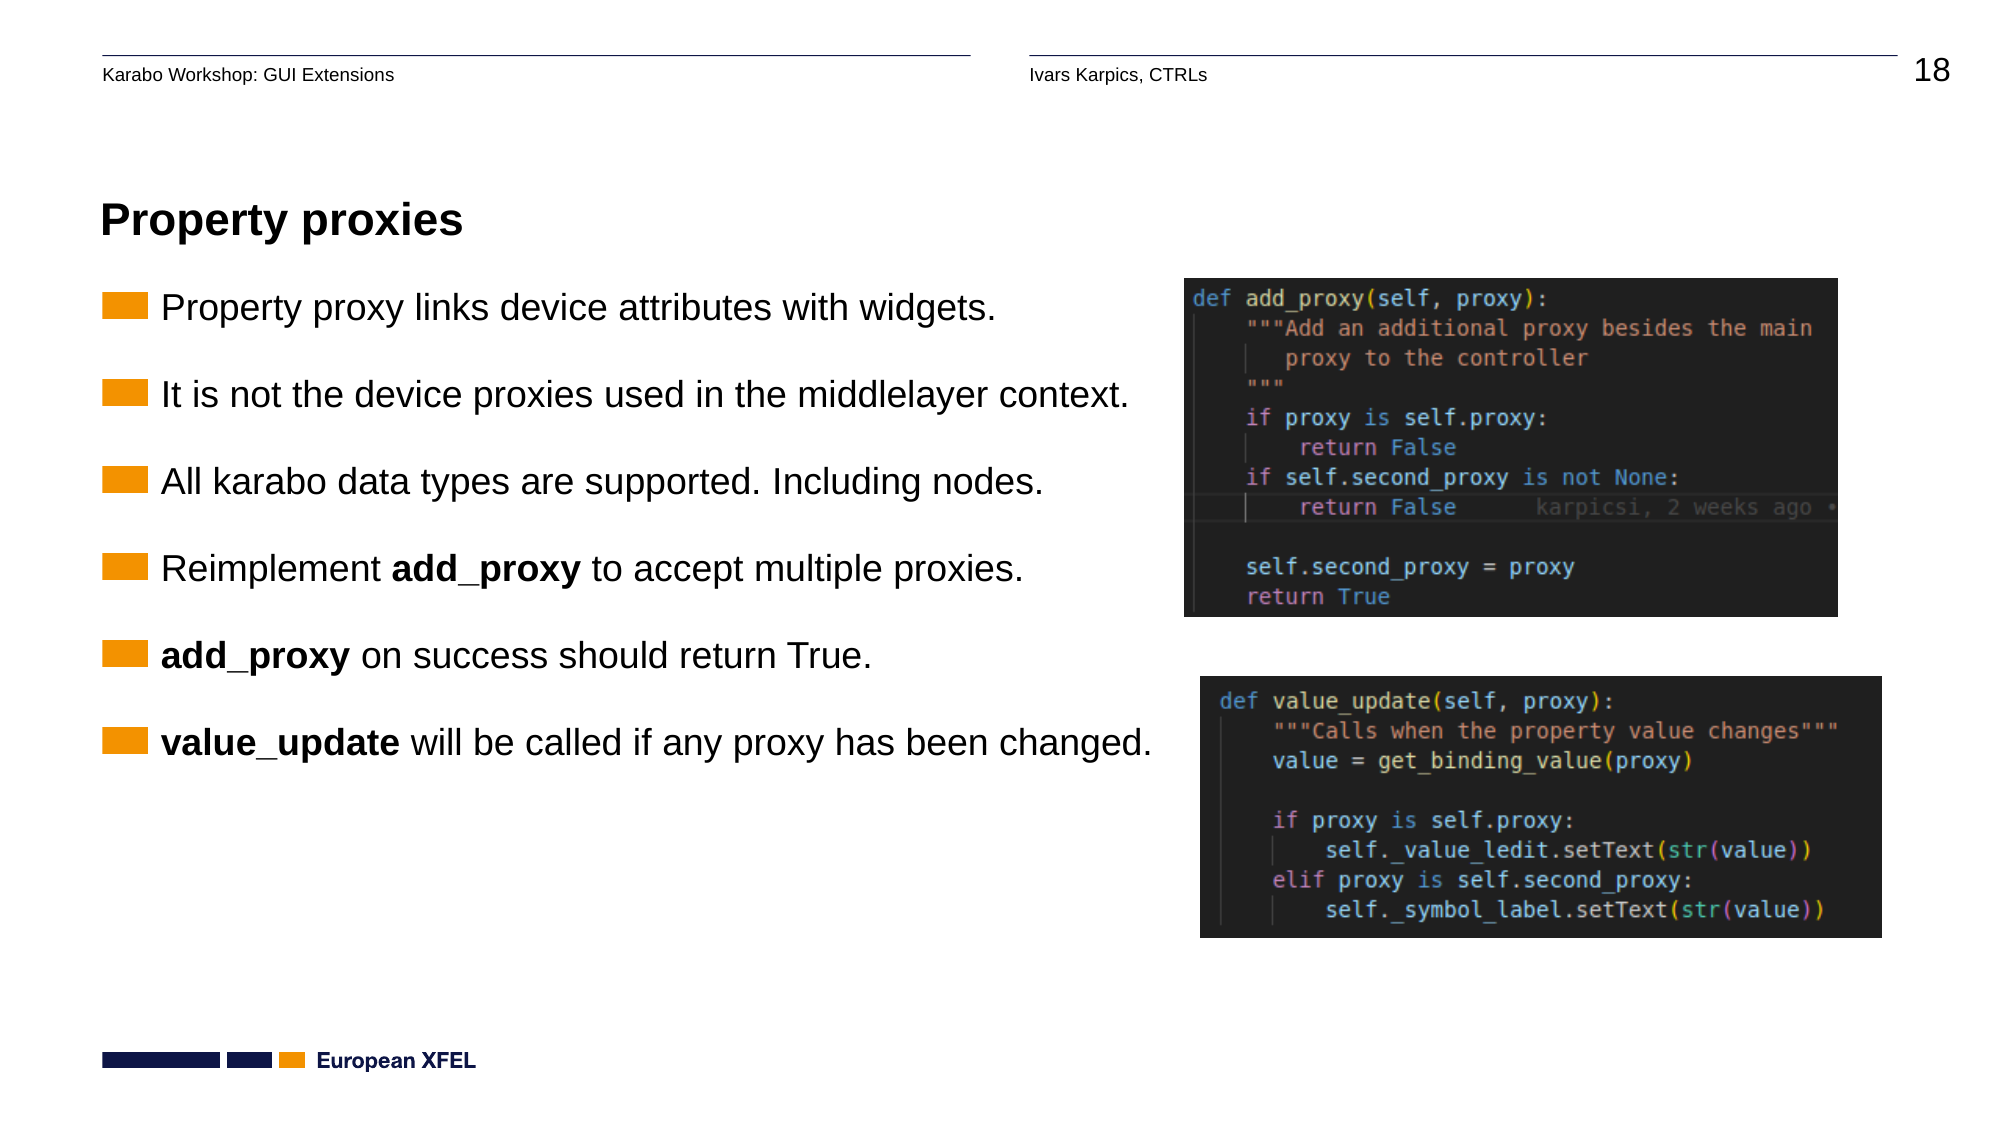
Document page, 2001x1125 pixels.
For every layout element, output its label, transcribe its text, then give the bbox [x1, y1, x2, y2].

picture [1200, 676, 1882, 938]
picture [1184, 278, 1838, 617]
title Property proxies [100, 116, 1898, 245]
list Property proxy links device attributes with widgets. It is not the device proxies used in the middlelayer context. All karabo data types are supported. Including nodes. Reimplement add_proxy to accept multiple proxies. add_proxy on success should return True. value_update will be called if any proxy has been changed. [102, 278, 1898, 917]
